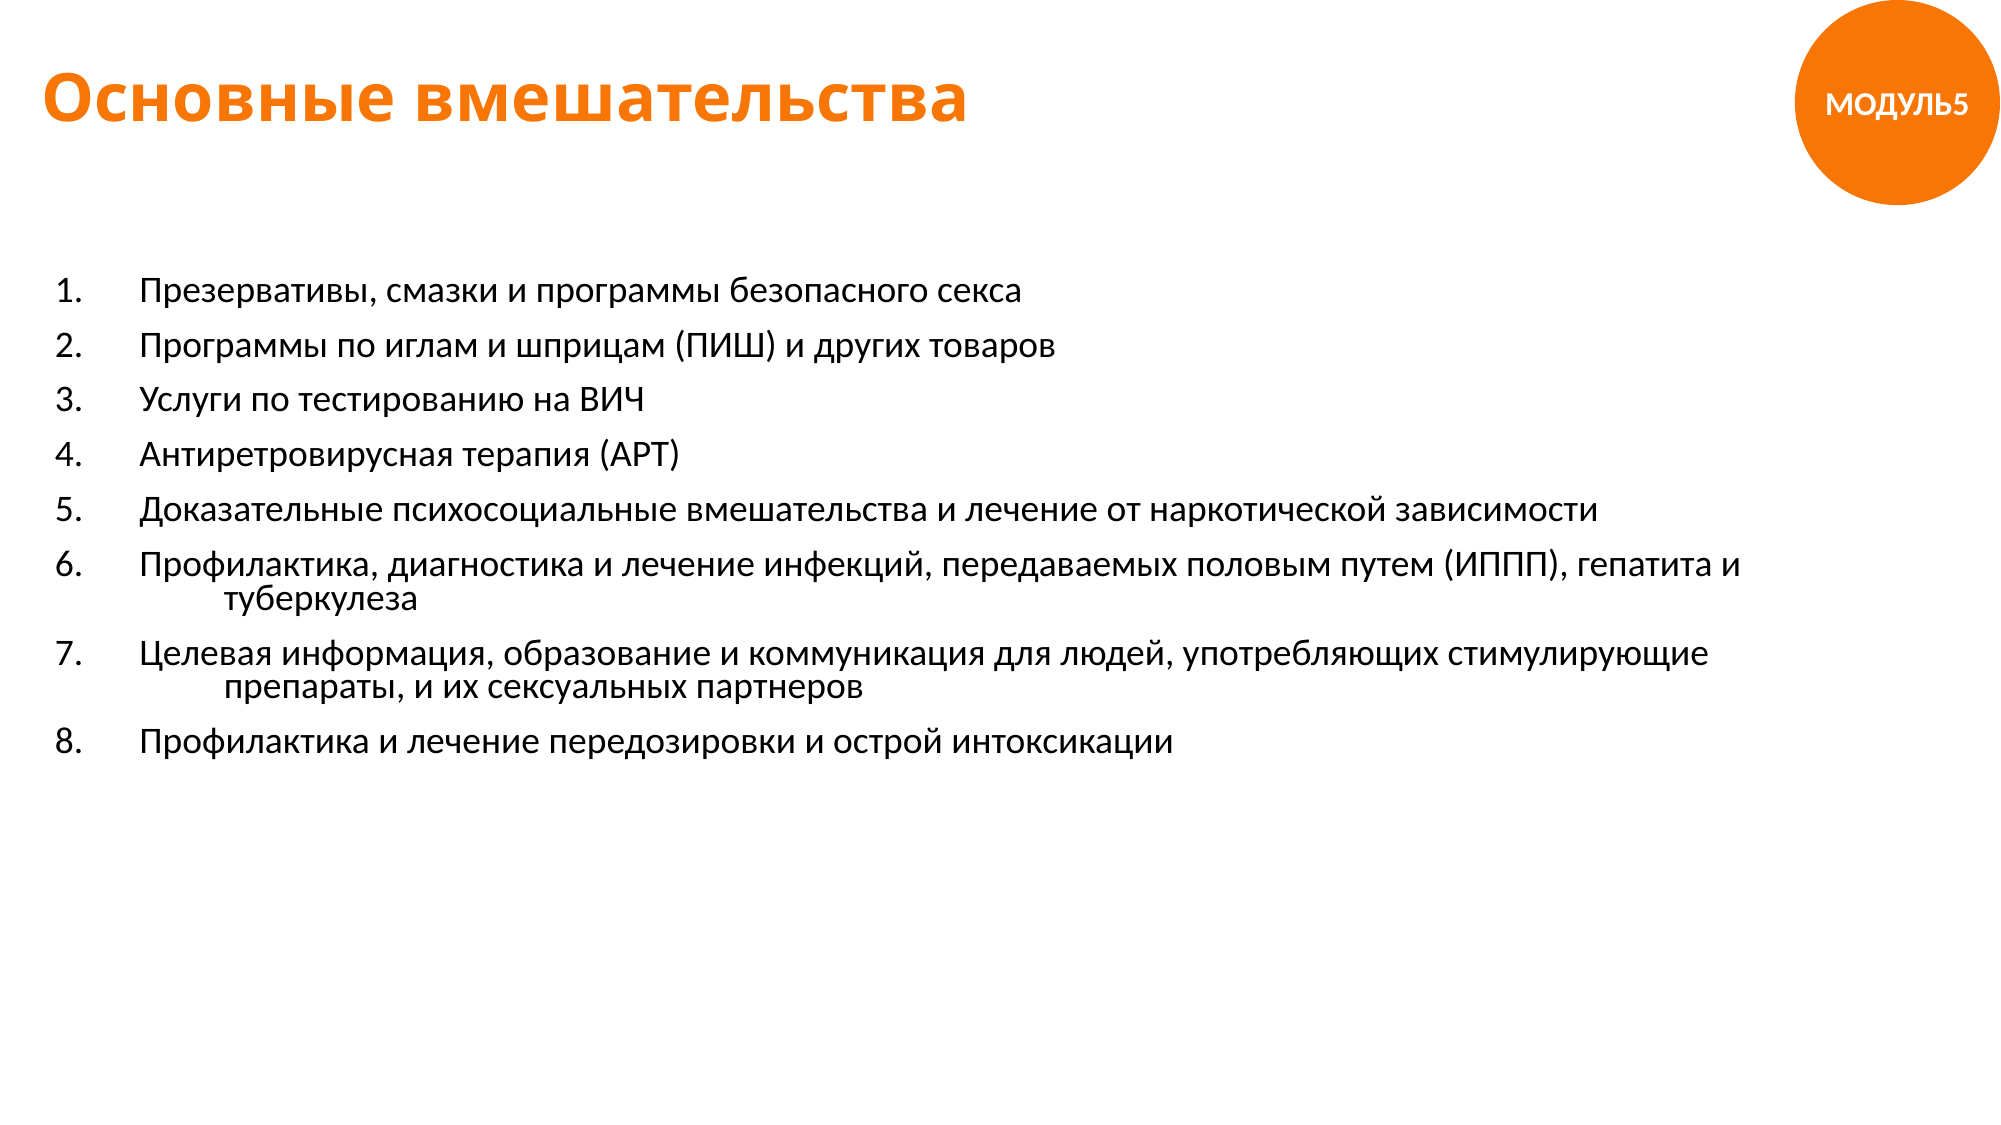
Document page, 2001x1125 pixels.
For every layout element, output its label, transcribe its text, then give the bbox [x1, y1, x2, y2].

text_box МОДУЛЬ5 [1794, 0, 2000, 206]
text_box Основные вмешательства [0, 0, 1720, 199]
list Презервативы, смазки и программы безопасного секса Программы по иглам и шприцам (ПИШ) и других товаров Услуги по тестированию на ВИЧ Антиретровирусная терапия (АРТ) Доказательные психосоциальные вмешательства и лечение от наркотической зависимости Профилактика, диагностика и лечение инфекций, передаваемых половым путем (ИППП), гепатита и туберкулеза Целевая информация, образование и коммуникация для людей, употребляющих стимулирующие препараты, и их сексуальных партнеров Профилактика и лечение передозировки и острой интоксикации [40, 267, 1847, 916]
